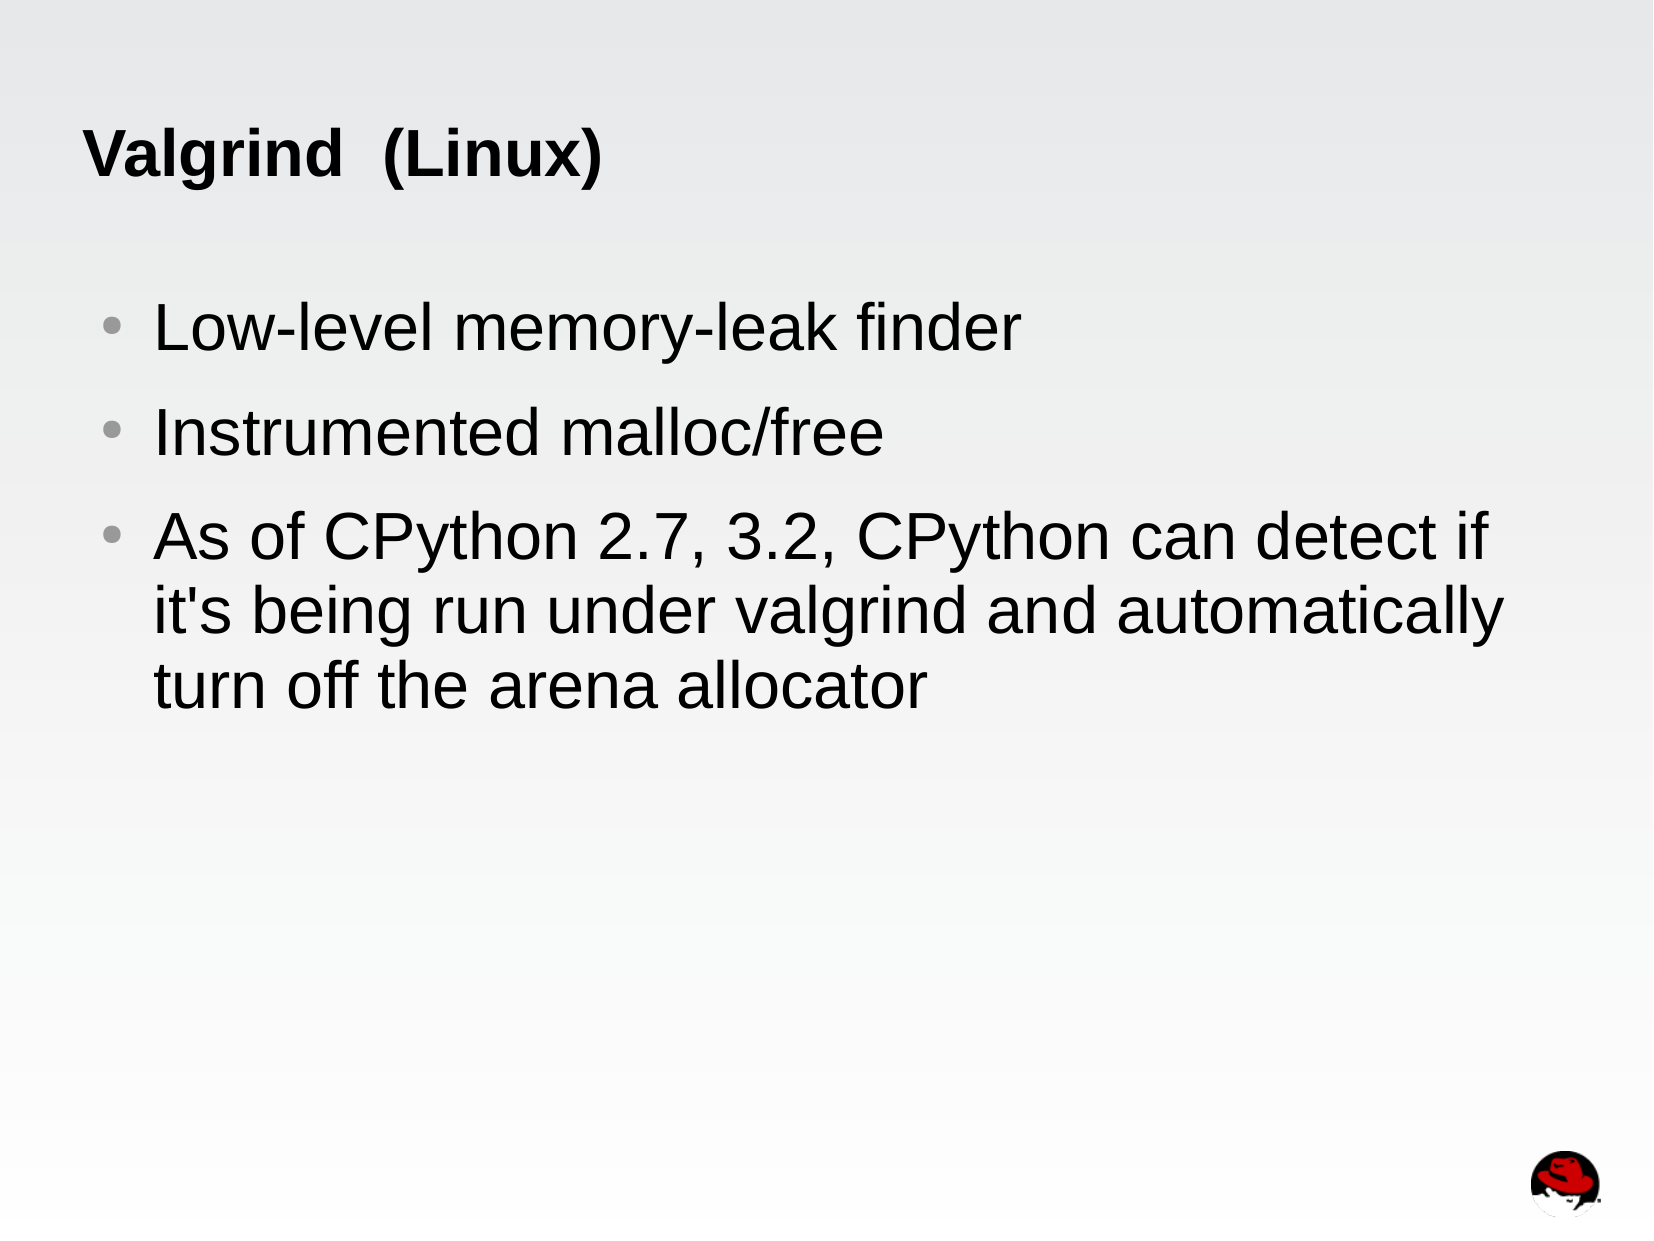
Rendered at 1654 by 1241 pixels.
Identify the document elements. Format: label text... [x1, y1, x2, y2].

list Low-level memory-leak finder Instrumented malloc/free As of CPython 2.7, 3.2, CPython can detect if it's being run under valgrind and automatically turn off the arena allocator [82, 290, 1571, 1095]
title Valgrind (Linux) [82, 56, 1571, 250]
picture [0, 0, 1654, 1241]
